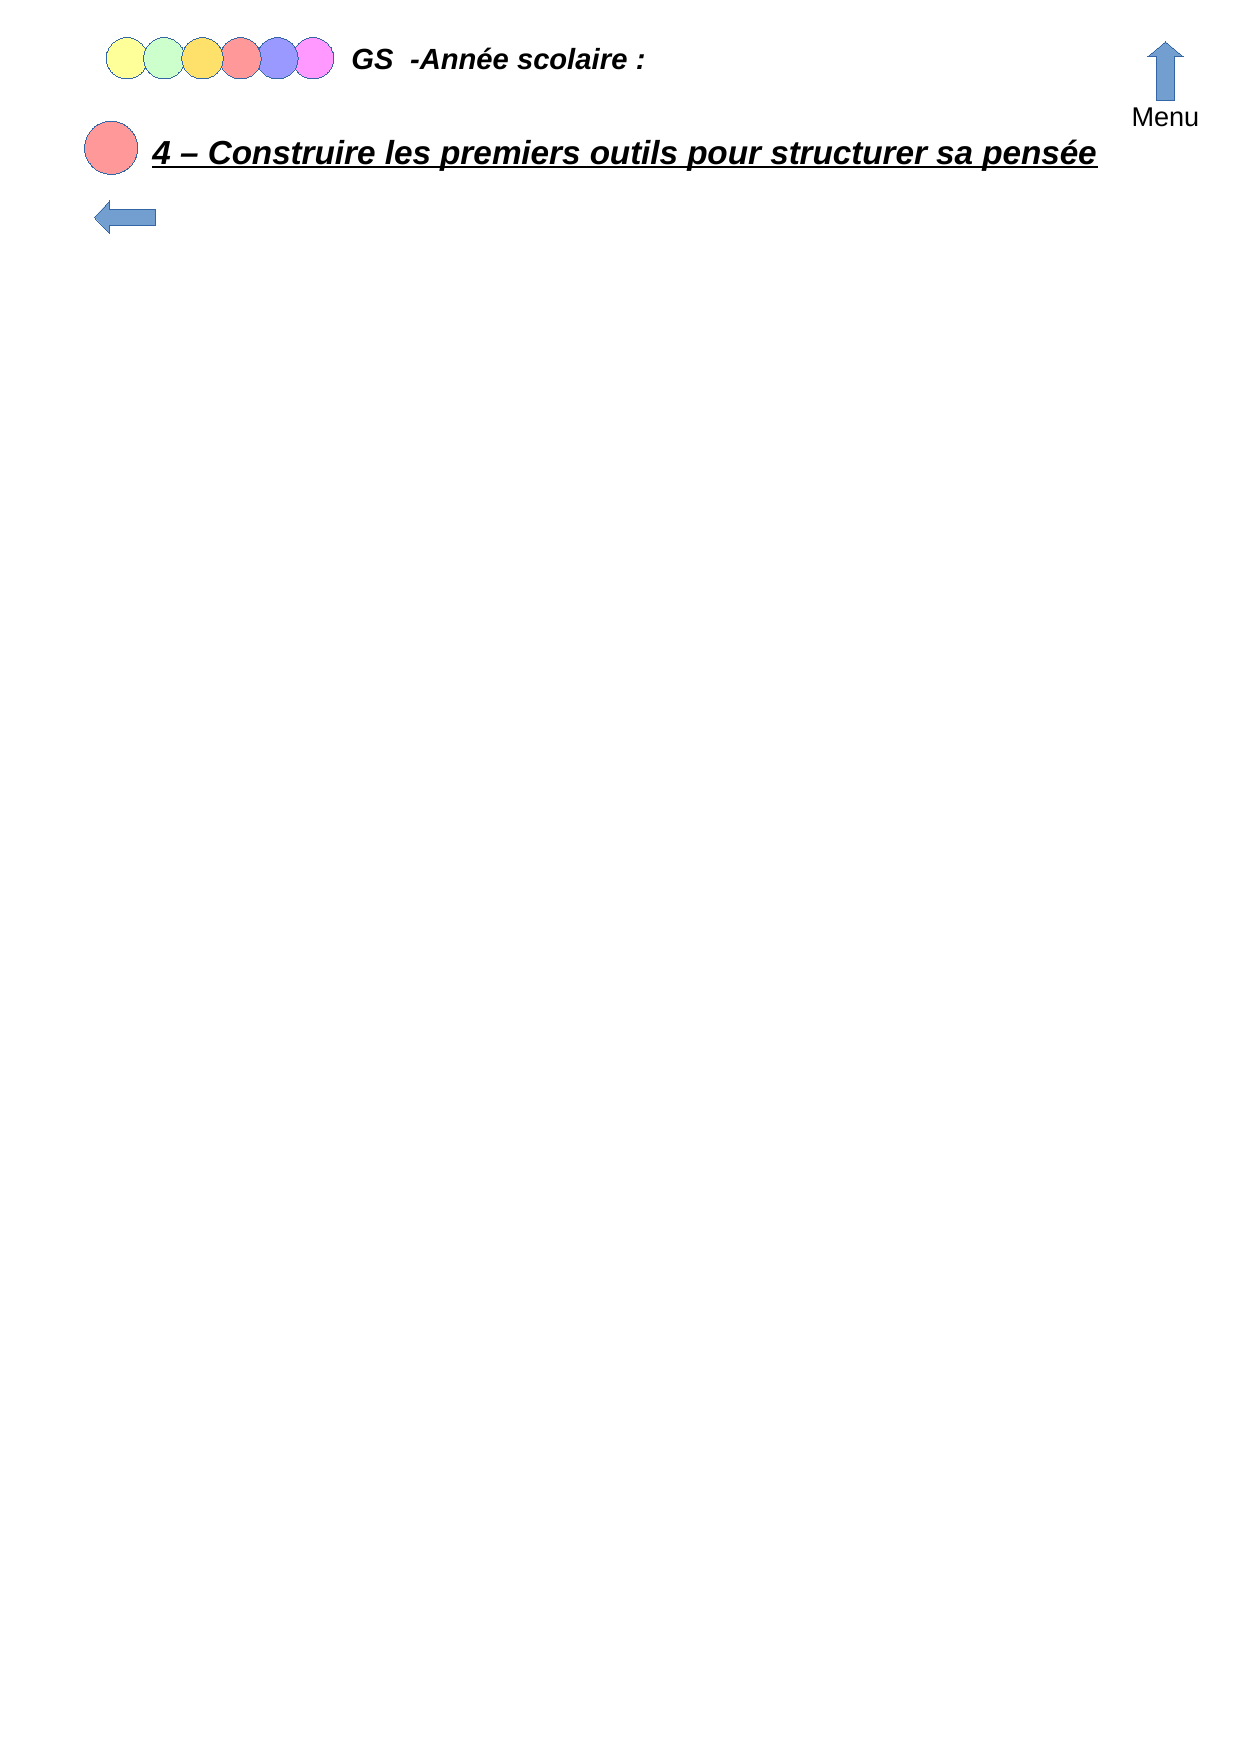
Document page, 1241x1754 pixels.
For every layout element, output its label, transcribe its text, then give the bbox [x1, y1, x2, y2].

text_box [106, 37, 334, 79]
text_box GS -Année scolaire : [336, 35, 1058, 86]
text_box [94, 200, 156, 234]
text_box 4 – Construire les premiers outils pour structurer sa pensée [137, 127, 1205, 179]
text_box Menu [1147, 41, 1184, 101]
text_box [84, 121, 138, 175]
